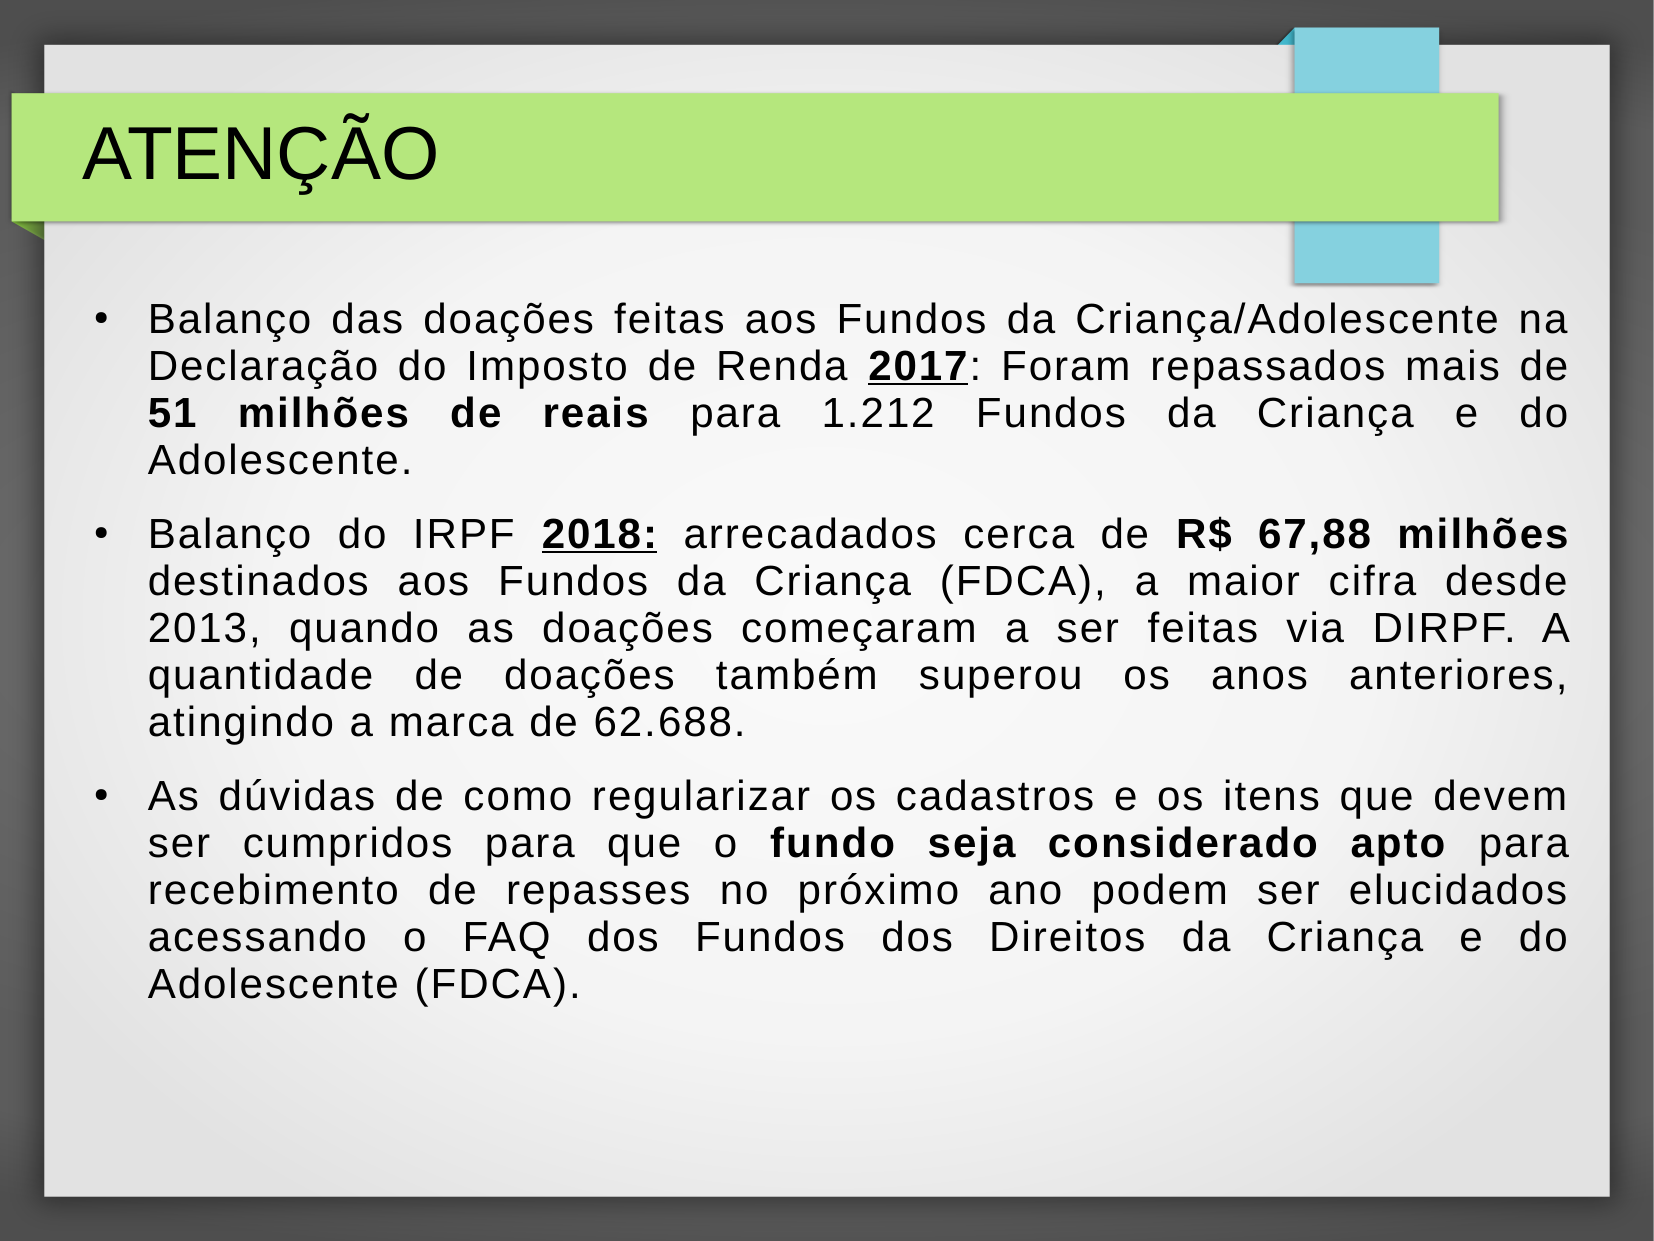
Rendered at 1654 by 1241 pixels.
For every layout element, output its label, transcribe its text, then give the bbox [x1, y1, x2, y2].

list Balanço das doações feitas aos Fundos da Criança/Adolescente na Declaração do Imposto de Renda 2017: Foram repassados mais de 51 milhões de reais para 1.212 Fundos da Criança e do Adolescente. Balanço do IRPF 2018: arrecadados cerca de R$ 67,88 milhões destinados aos Fundos da Criança (FDCA), a maior cifra desde 2013, quando as doações começaram a ser feitas via DIRPF. A quantidade de doações também superou os anos anteriores, atingindo a marca de 62.688. As dúvidas de como regularizar os cadastros e os itens que devem ser cumpridos para que o fundo seja considerado apto para recebimento de repasses no próximo ano podem ser elucidados acessando o FAQ dos Fundos dos Direitos da Criança e do Adolescente (FDCA). [82, 295, 1571, 1015]
title ATENÇÃO [82, 94, 1264, 213]
picture [0, 0, 1654, 1241]
